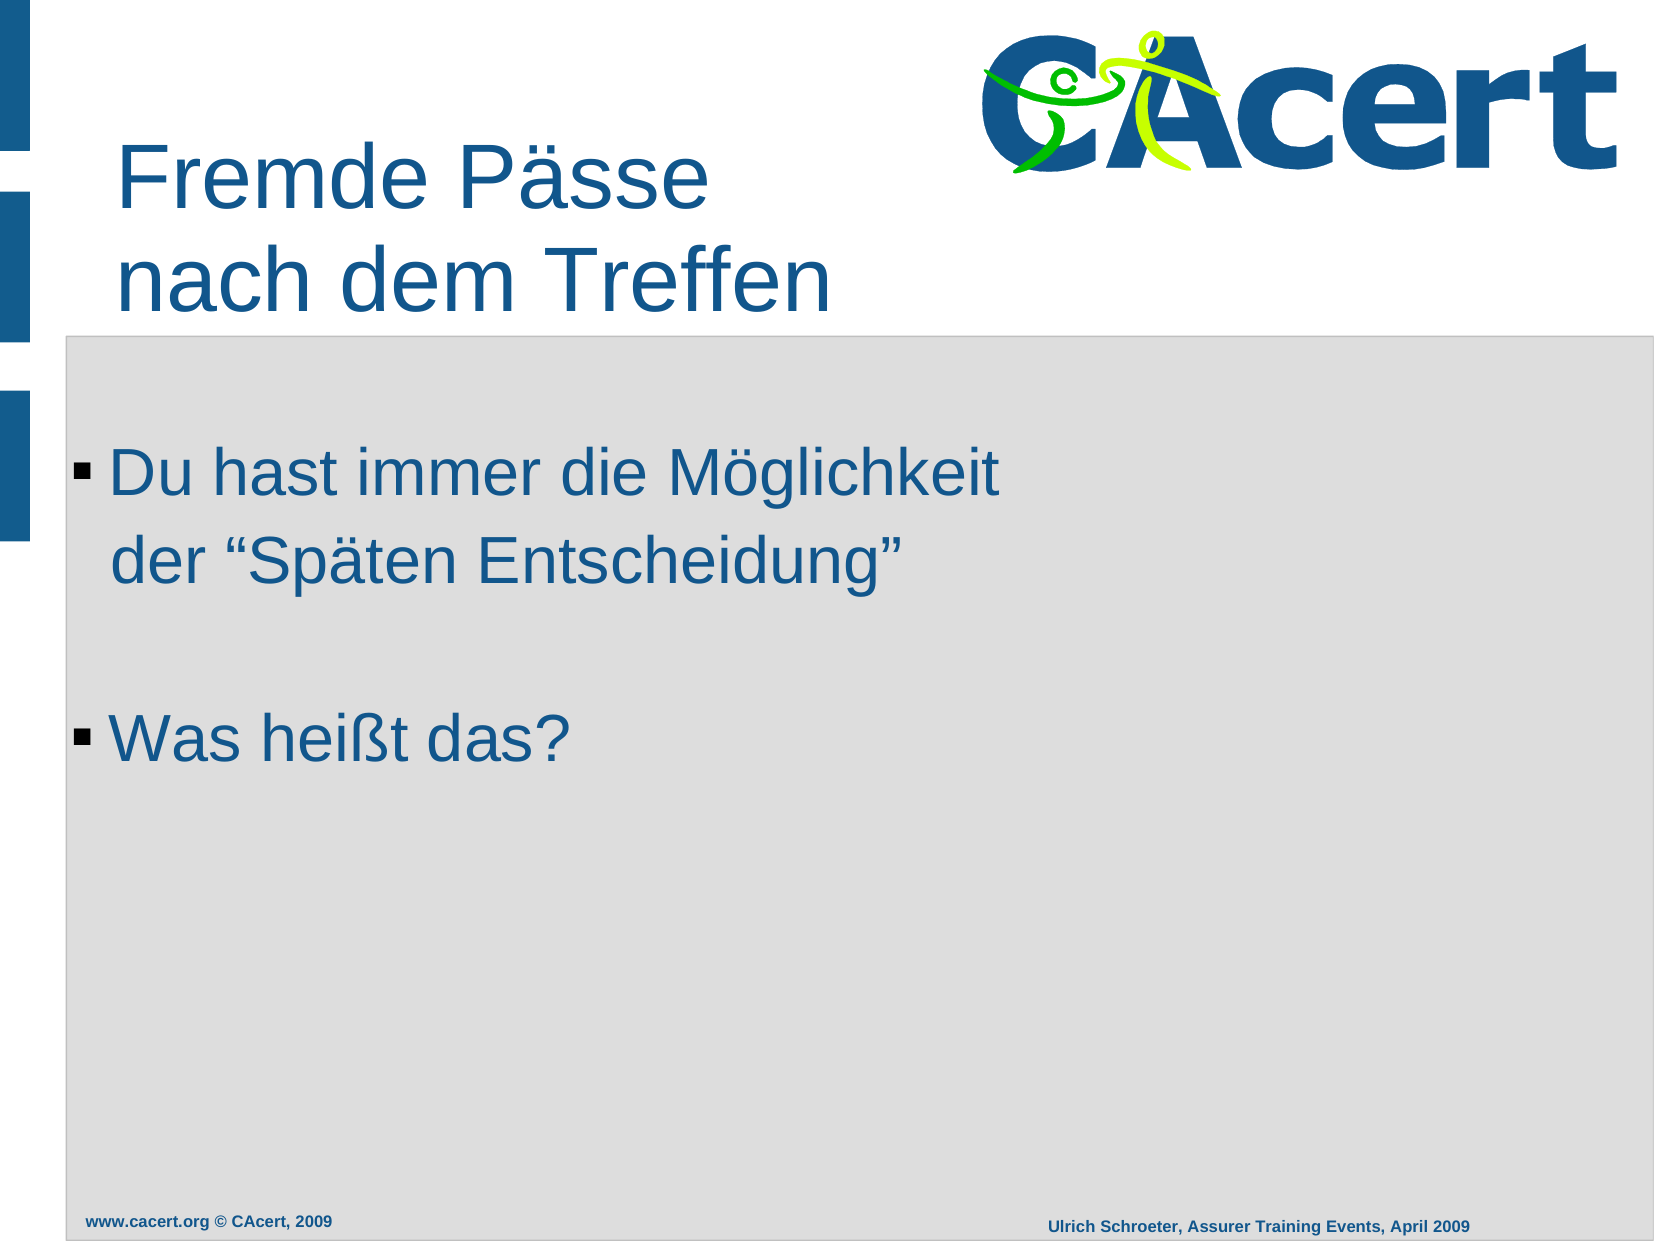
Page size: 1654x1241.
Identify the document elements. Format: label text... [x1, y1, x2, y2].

text_box Du hast immer die Möglichkeit der “Späten Entscheidung” Was heißt das? [59, 413, 1017, 784]
text_box Fremde Pässe nach dem Treffen [100, 118, 850, 339]
